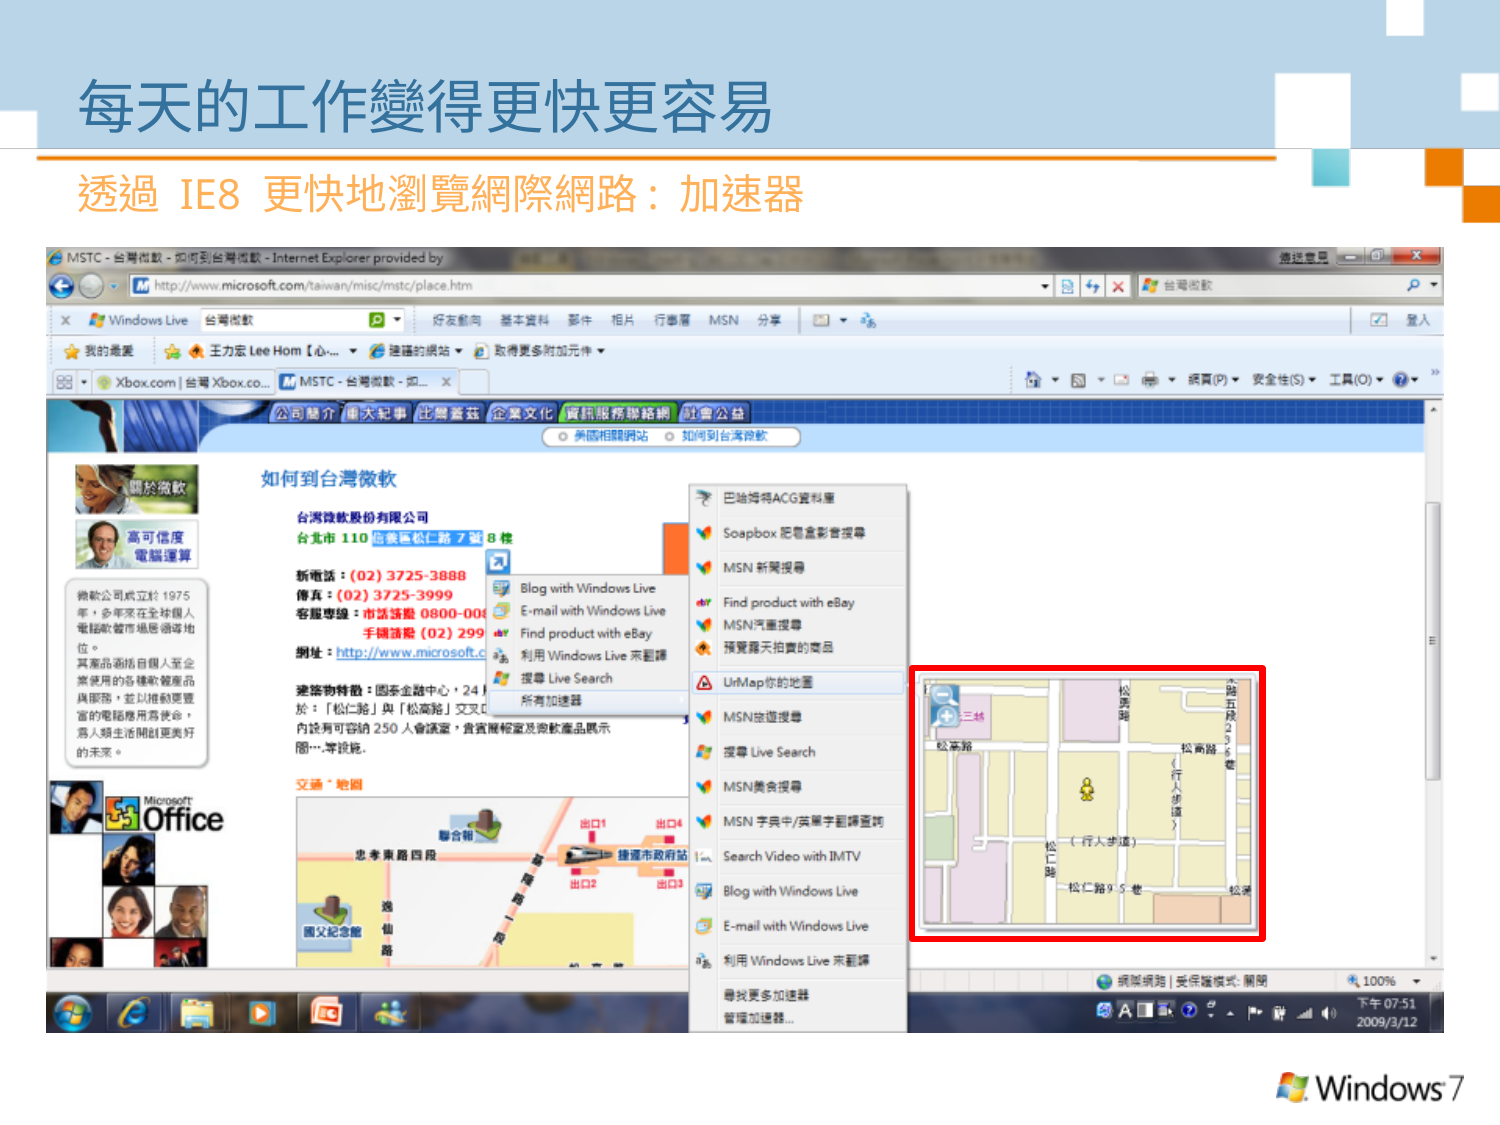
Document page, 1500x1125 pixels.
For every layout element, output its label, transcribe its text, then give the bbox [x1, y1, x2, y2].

picture [46, 247, 1444, 1033]
text_box 透過 IE8 更快地瀏覽網際網路: 加速器 [44, 160, 1459, 227]
title 每天的工作變得更快更容易 [62, 62, 1413, 150]
